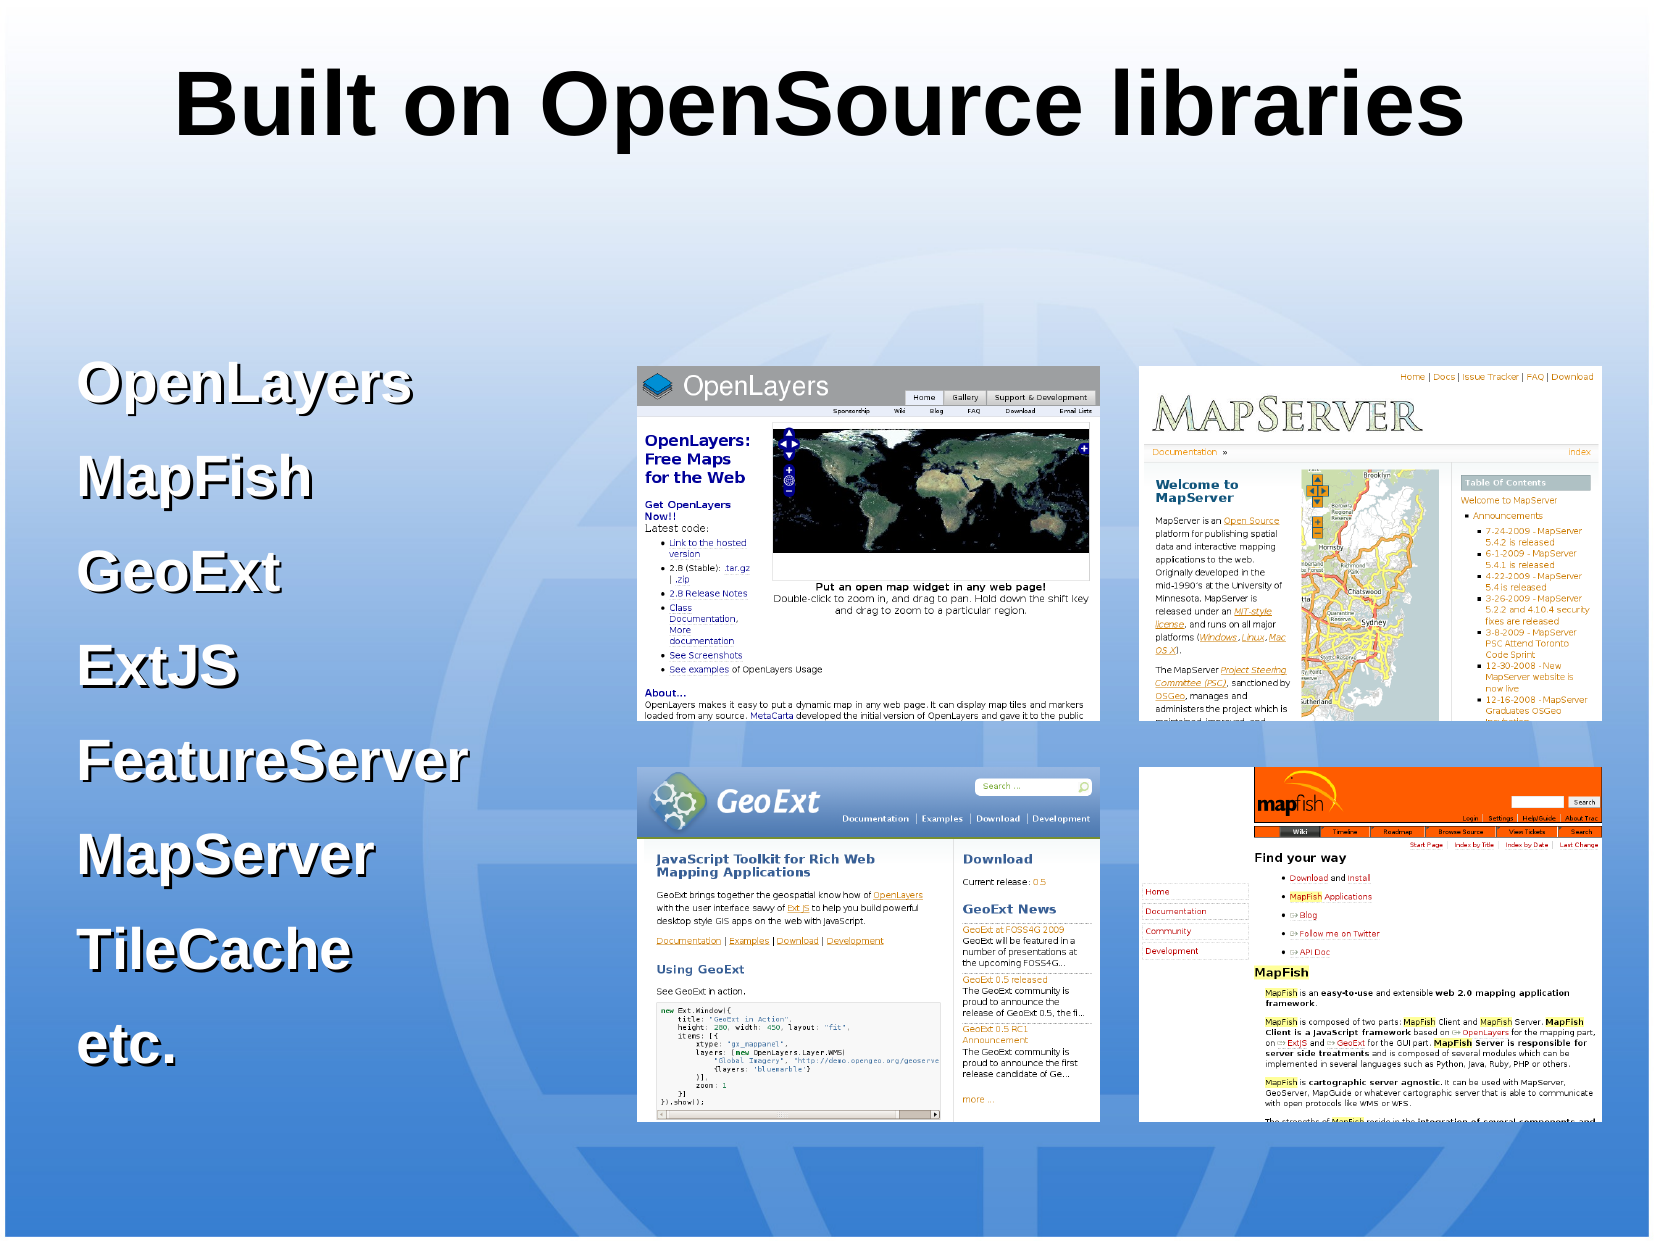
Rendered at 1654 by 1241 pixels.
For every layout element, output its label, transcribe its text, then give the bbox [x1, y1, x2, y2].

title Built on OpenSource libraries [76, 0, 1565, 208]
list OpenLayers MapFish GeoExt ExtJS FeatureServer MapServer TileCache etc. [76, 349, 586, 1153]
picture [0, 0, 1654, 1241]
